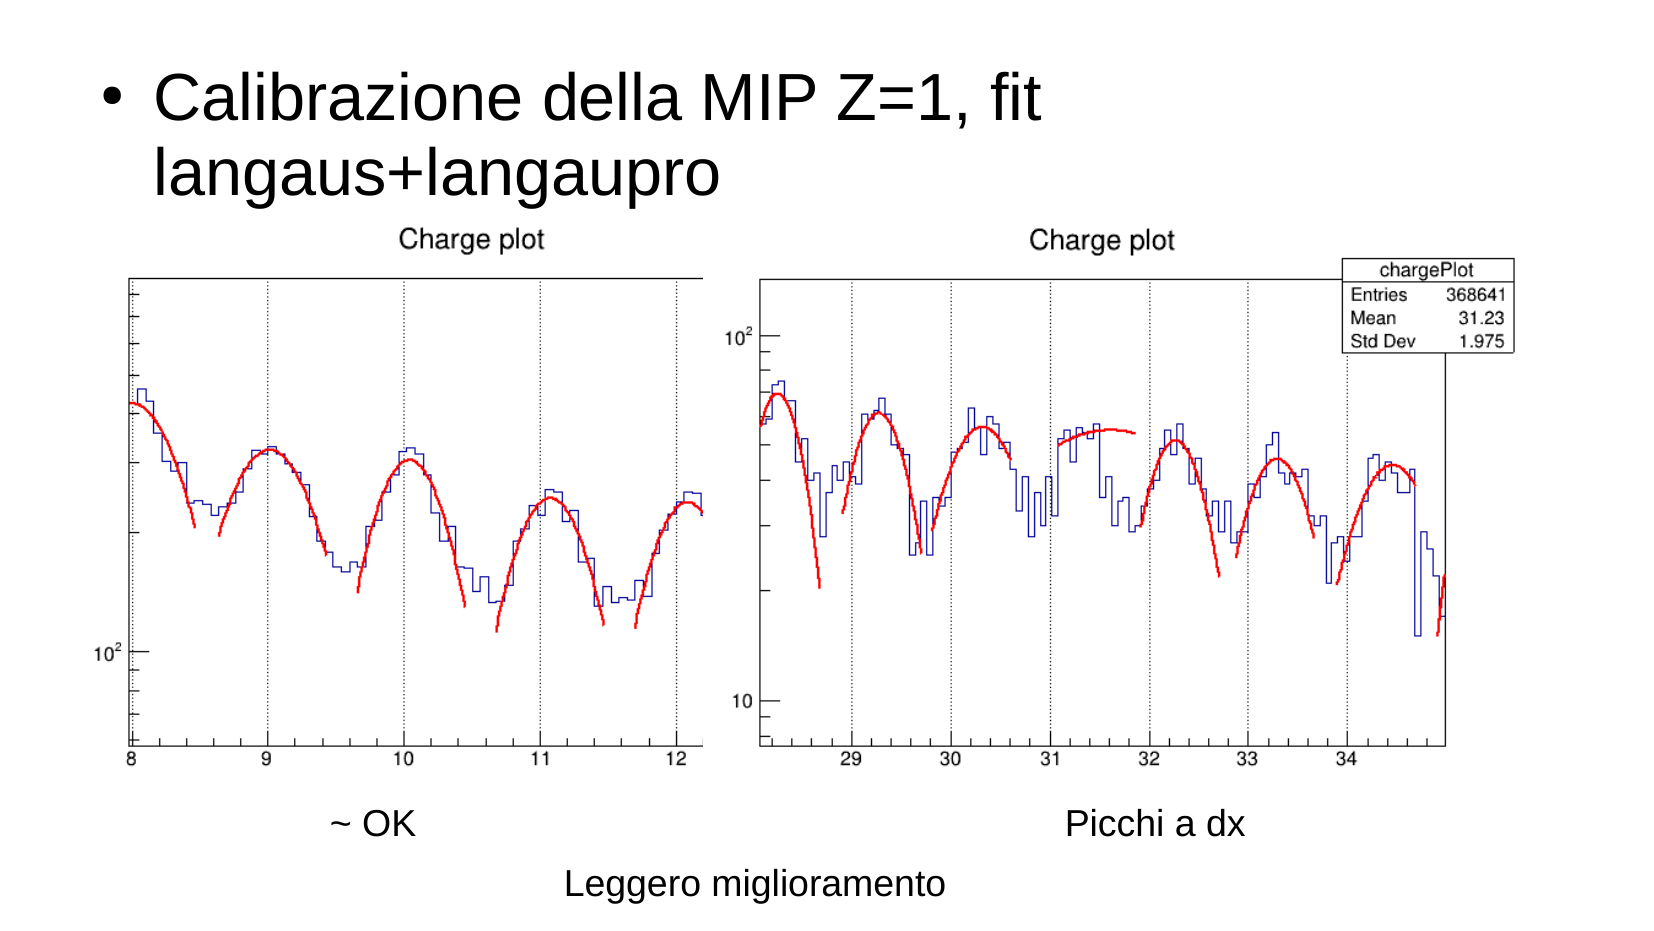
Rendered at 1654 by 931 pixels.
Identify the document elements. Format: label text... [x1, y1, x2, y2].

text_box Picchi a dx [1050, 795, 1291, 856]
picture [72, 224, 1516, 781]
text_box Leggero miglioramento [549, 855, 1105, 912]
text_box ~ OK [315, 795, 556, 856]
list Calibrazione della MIP Z=1, fit langaus+langaupro [82, 60, 1571, 757]
